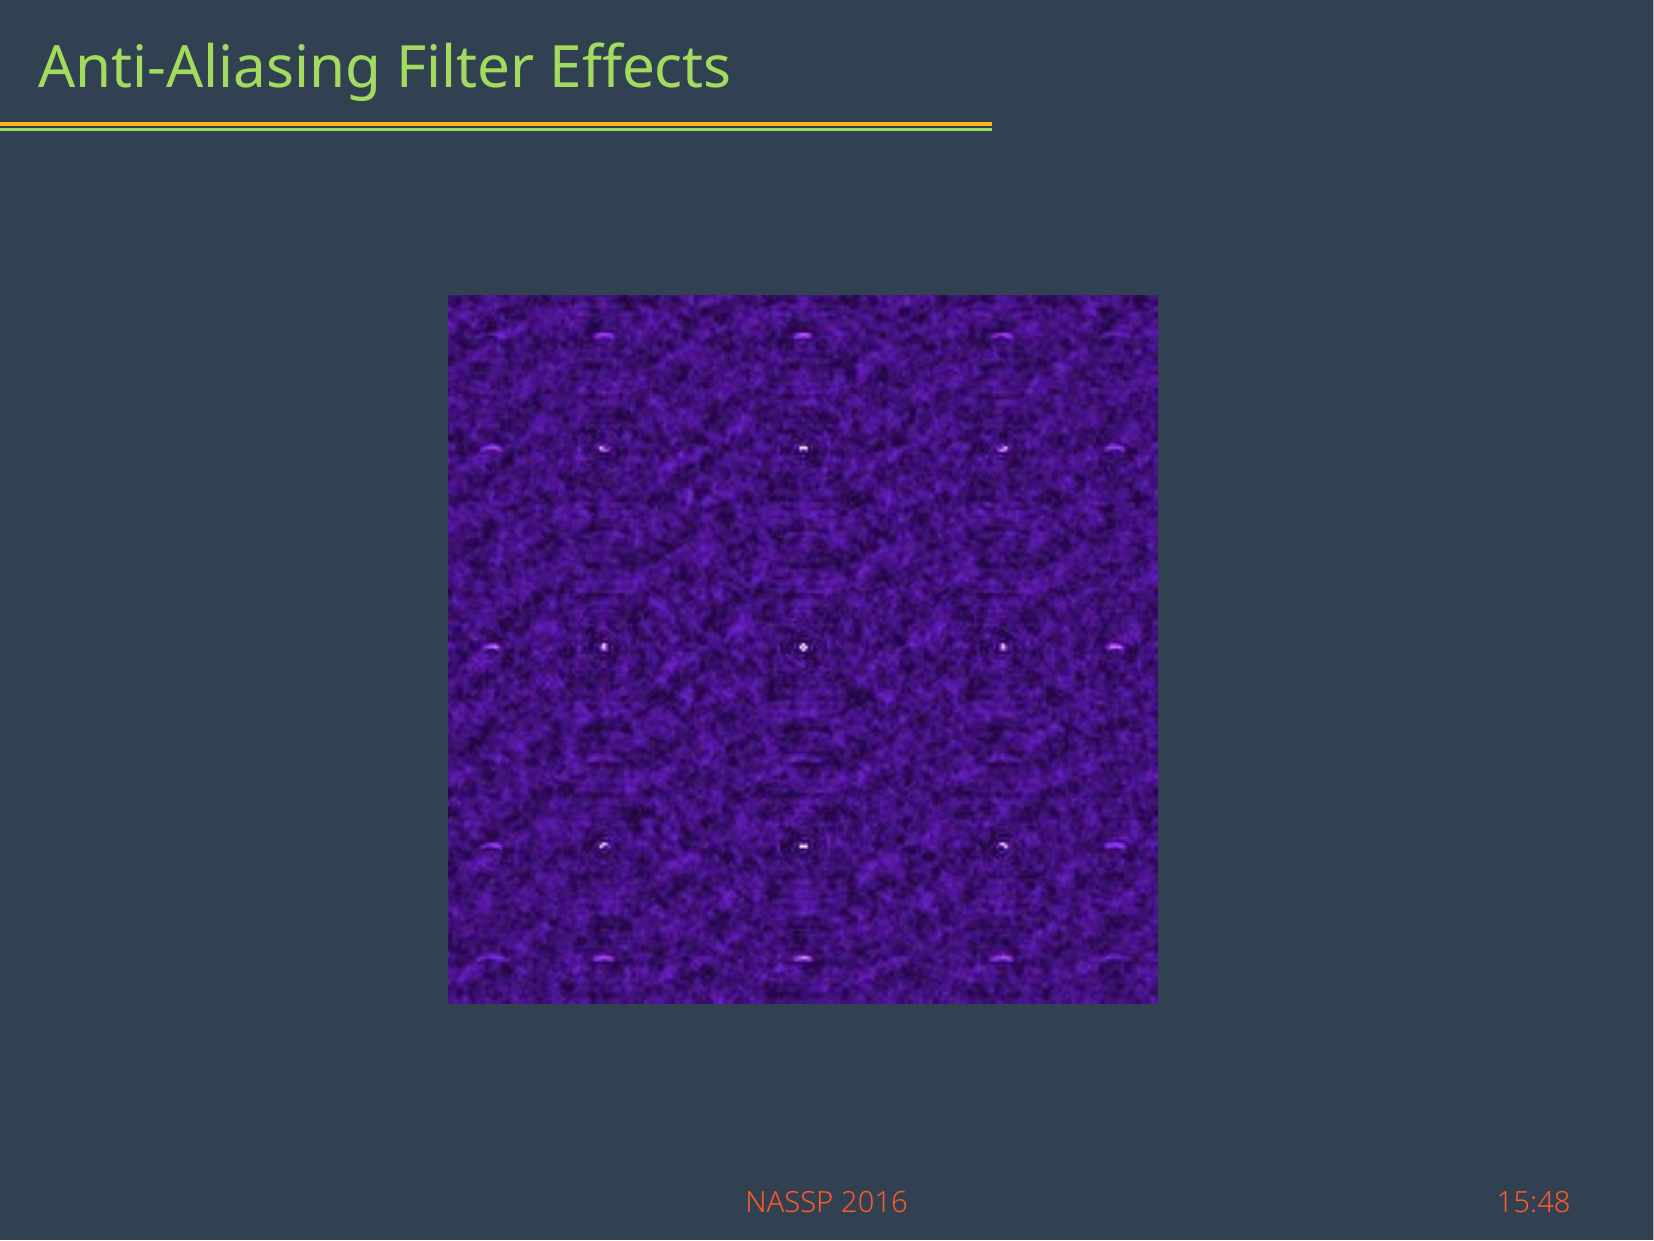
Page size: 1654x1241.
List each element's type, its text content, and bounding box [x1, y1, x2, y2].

text_box Anti-Aliasing Filter Effects [23, 17, 1063, 103]
picture [448, 295, 1158, 1004]
